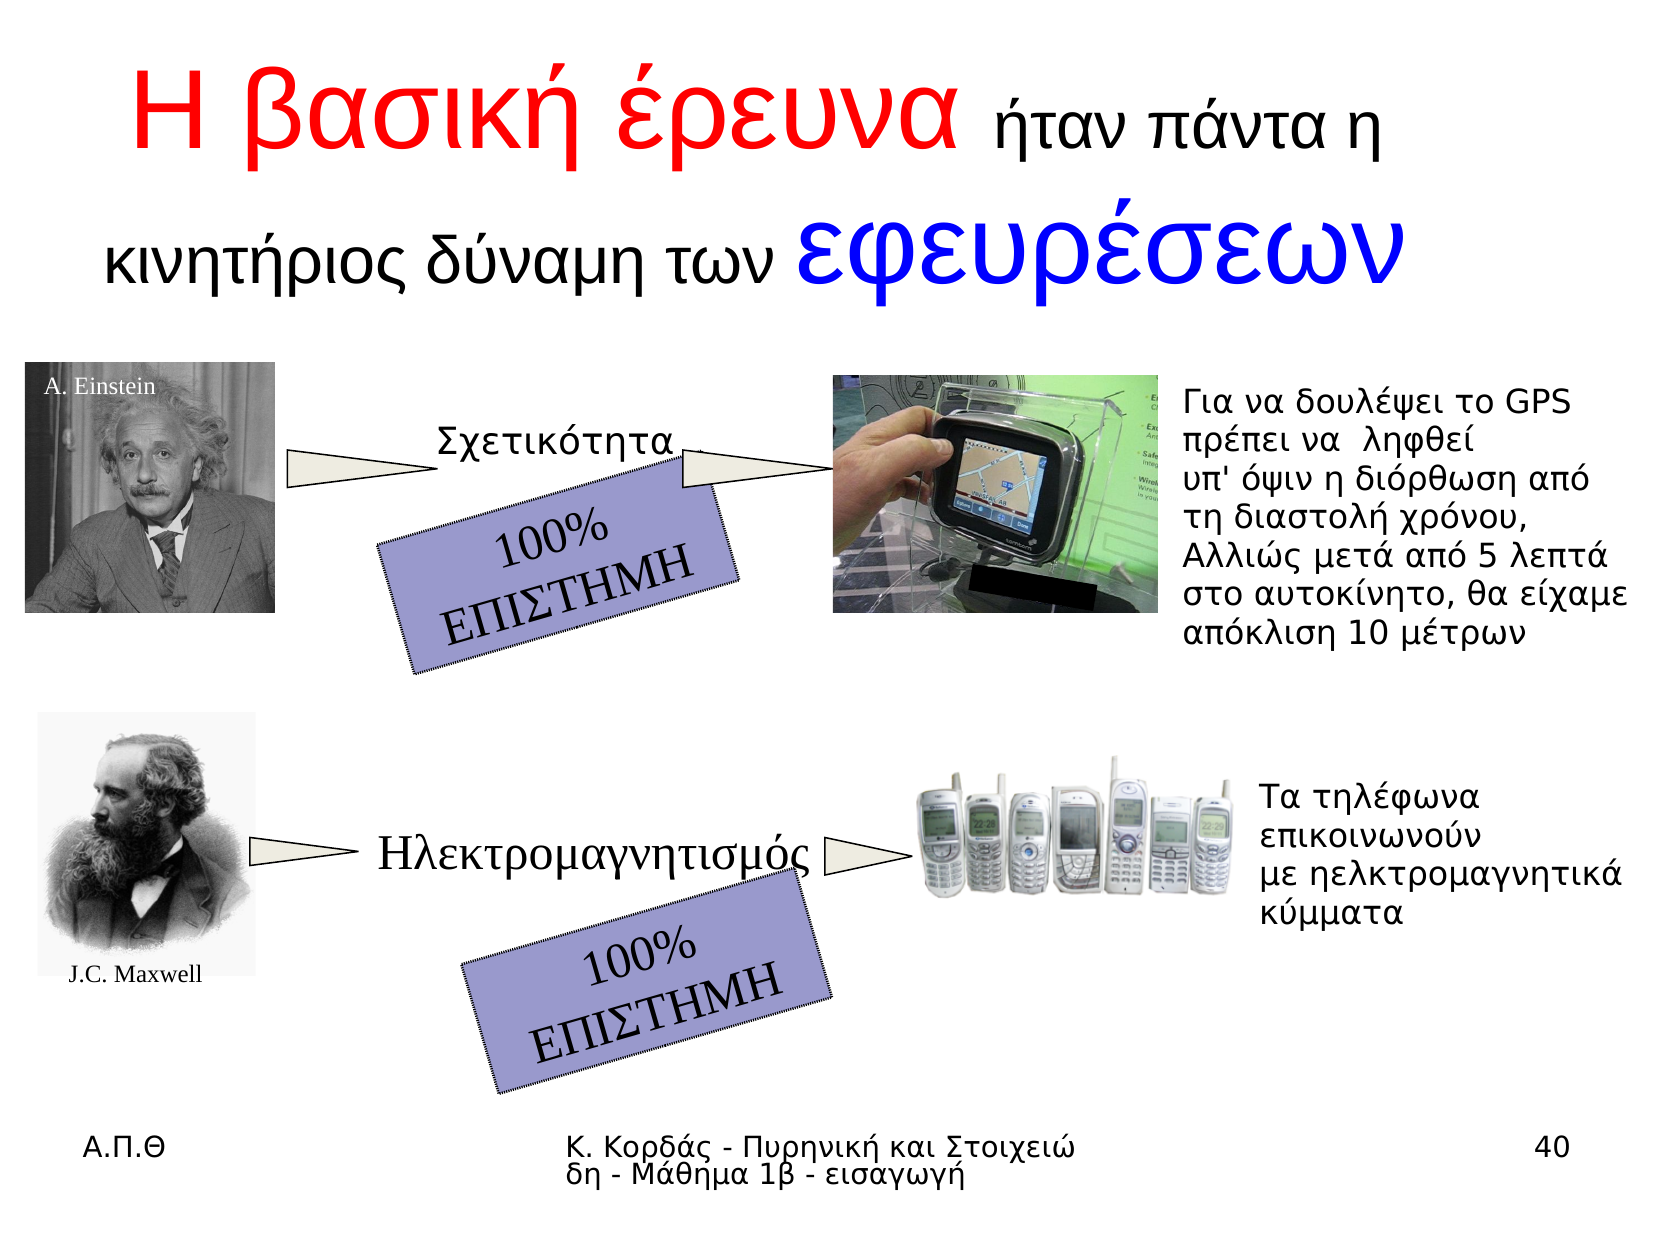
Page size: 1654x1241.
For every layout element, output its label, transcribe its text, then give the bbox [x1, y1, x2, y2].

picture [37, 712, 256, 976]
text_box Ηλεκτρομαγνητισμός [362, 812, 838, 888]
text_box 100% ΕΠΙΣΤΗΜΗ [461, 888, 832, 1094]
text_box Για να δουλέψει το GPS πρέπει να ληφθεί υπ' όψιν η διόρθωση από τη διαστολή χρόνου, Αλλιώς μετά από 5 λεπτά στο αυτοκίνητο, θα είχαμε απόκλιση 10 μέτρων [1167, 375, 1654, 663]
text_box 100% ΕΠΙΣΤΗΜΗ [377, 472, 740, 675]
title Η βασική έρευνα ήταν πάντα η κινητήριος δύναμη των εφευρέσεων [5, 29, 1506, 464]
picture [24, 362, 275, 613]
text_box [249, 837, 359, 866]
text_box J.C. Maxwell [54, 950, 218, 995]
picture [832, 375, 1158, 613]
text_box [682, 450, 832, 488]
text_box [838, 840, 912, 873]
text_box [969, 564, 1097, 611]
picture [912, 755, 1238, 900]
text_box [287, 450, 420, 488]
text_box A. Einstein [28, 362, 171, 408]
text_box Τα τηλέφωνα επικοινωνούν με ηελκτρομαγνητικά κύμματα [1244, 770, 1649, 942]
text_box Σχετικότητα [420, 412, 690, 472]
